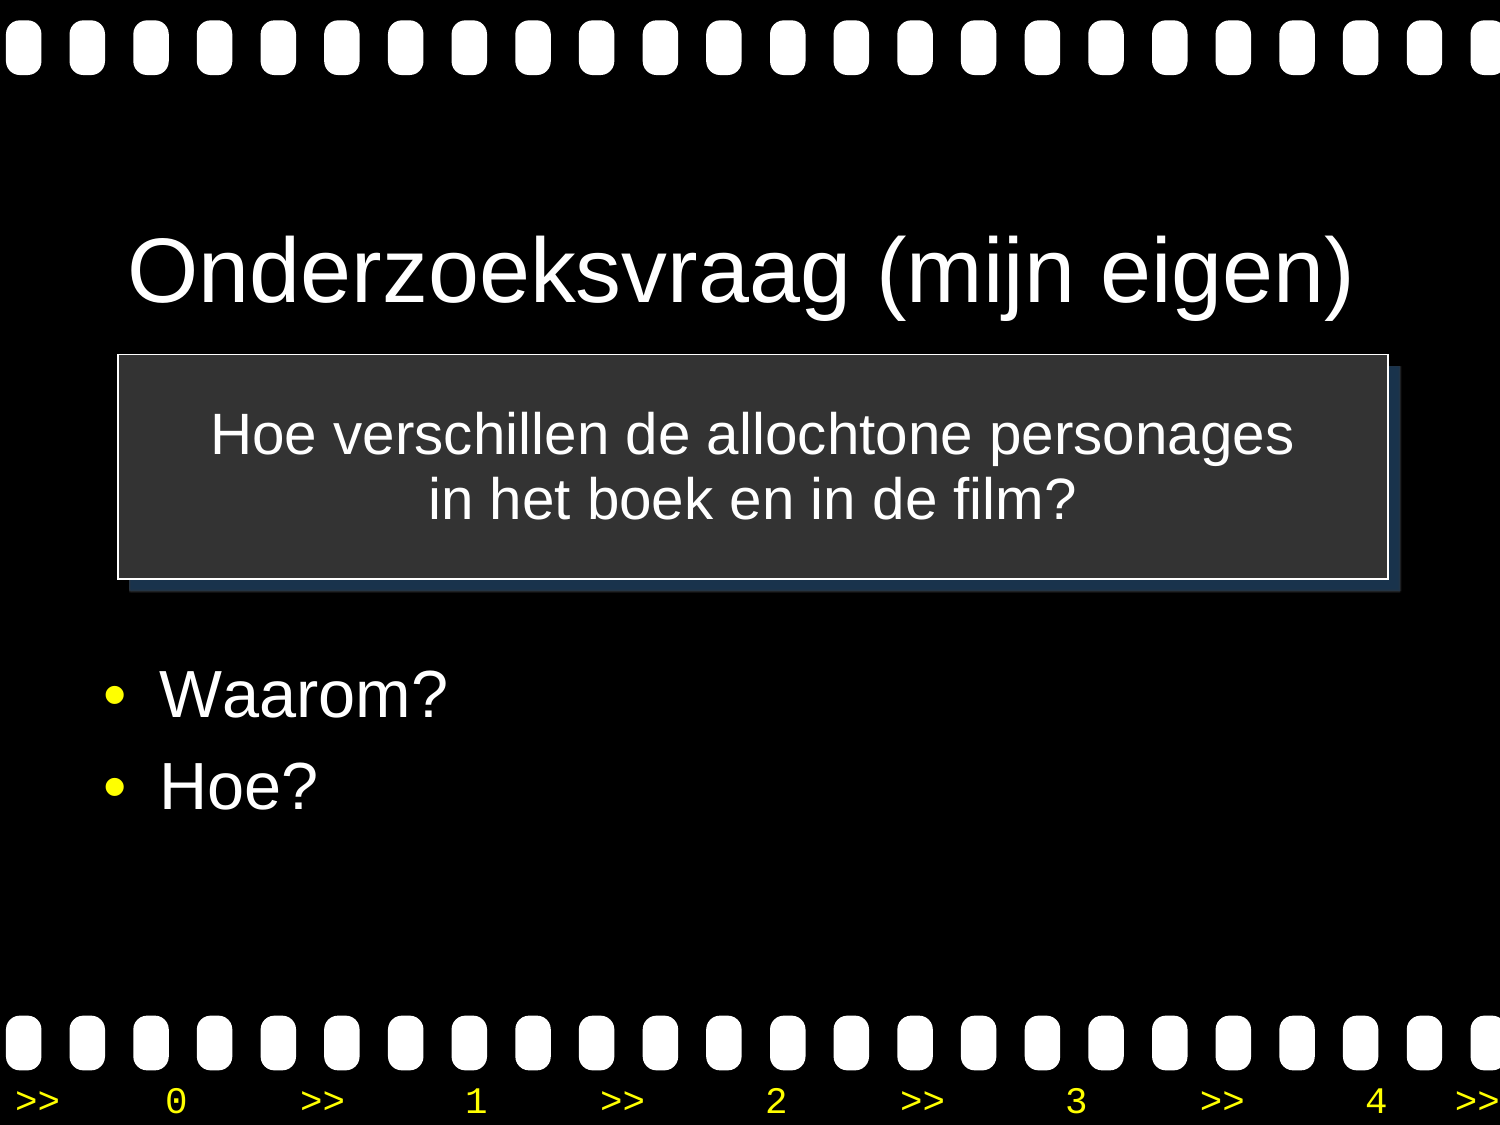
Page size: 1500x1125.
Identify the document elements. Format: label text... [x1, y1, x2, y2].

title Onderzoeksvraag (mijn eigen) [67, 177, 1418, 365]
text_box Hoe verschillen de allochtone personages in het boek en in de film? [118, 354, 1388, 579]
list Waarom? Hoe? [88, 649, 1447, 1004]
